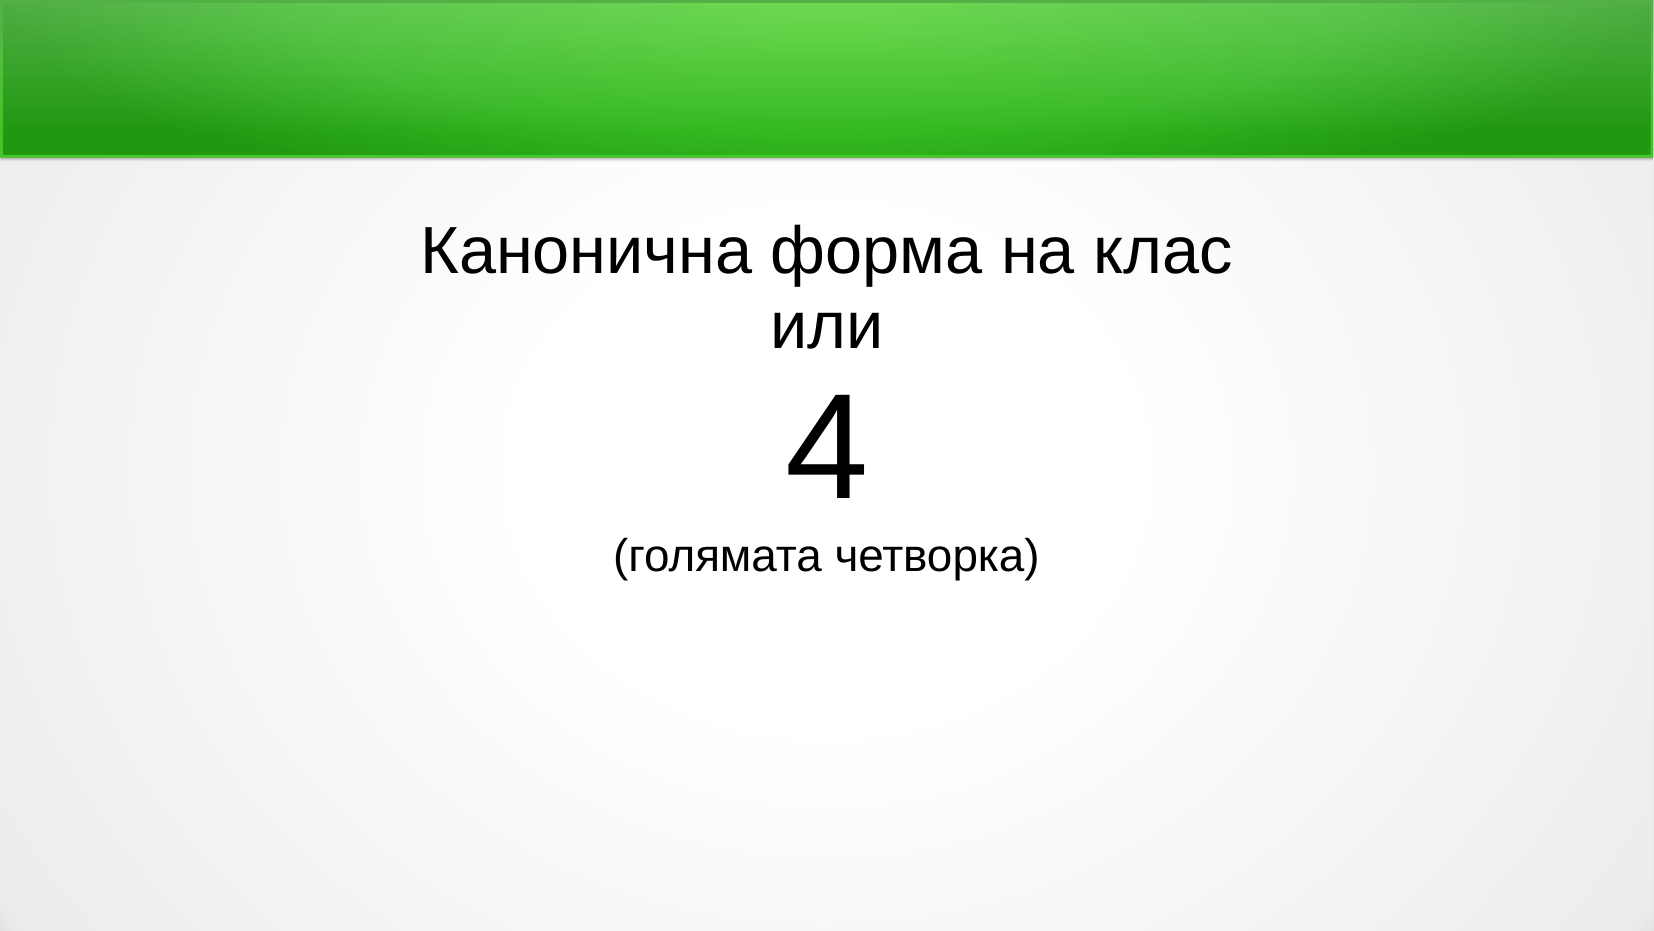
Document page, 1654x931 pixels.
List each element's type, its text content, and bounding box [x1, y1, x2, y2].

subtitle Канонична форма на клас или 4 (голямата четворка) [82, 37, 1571, 758]
